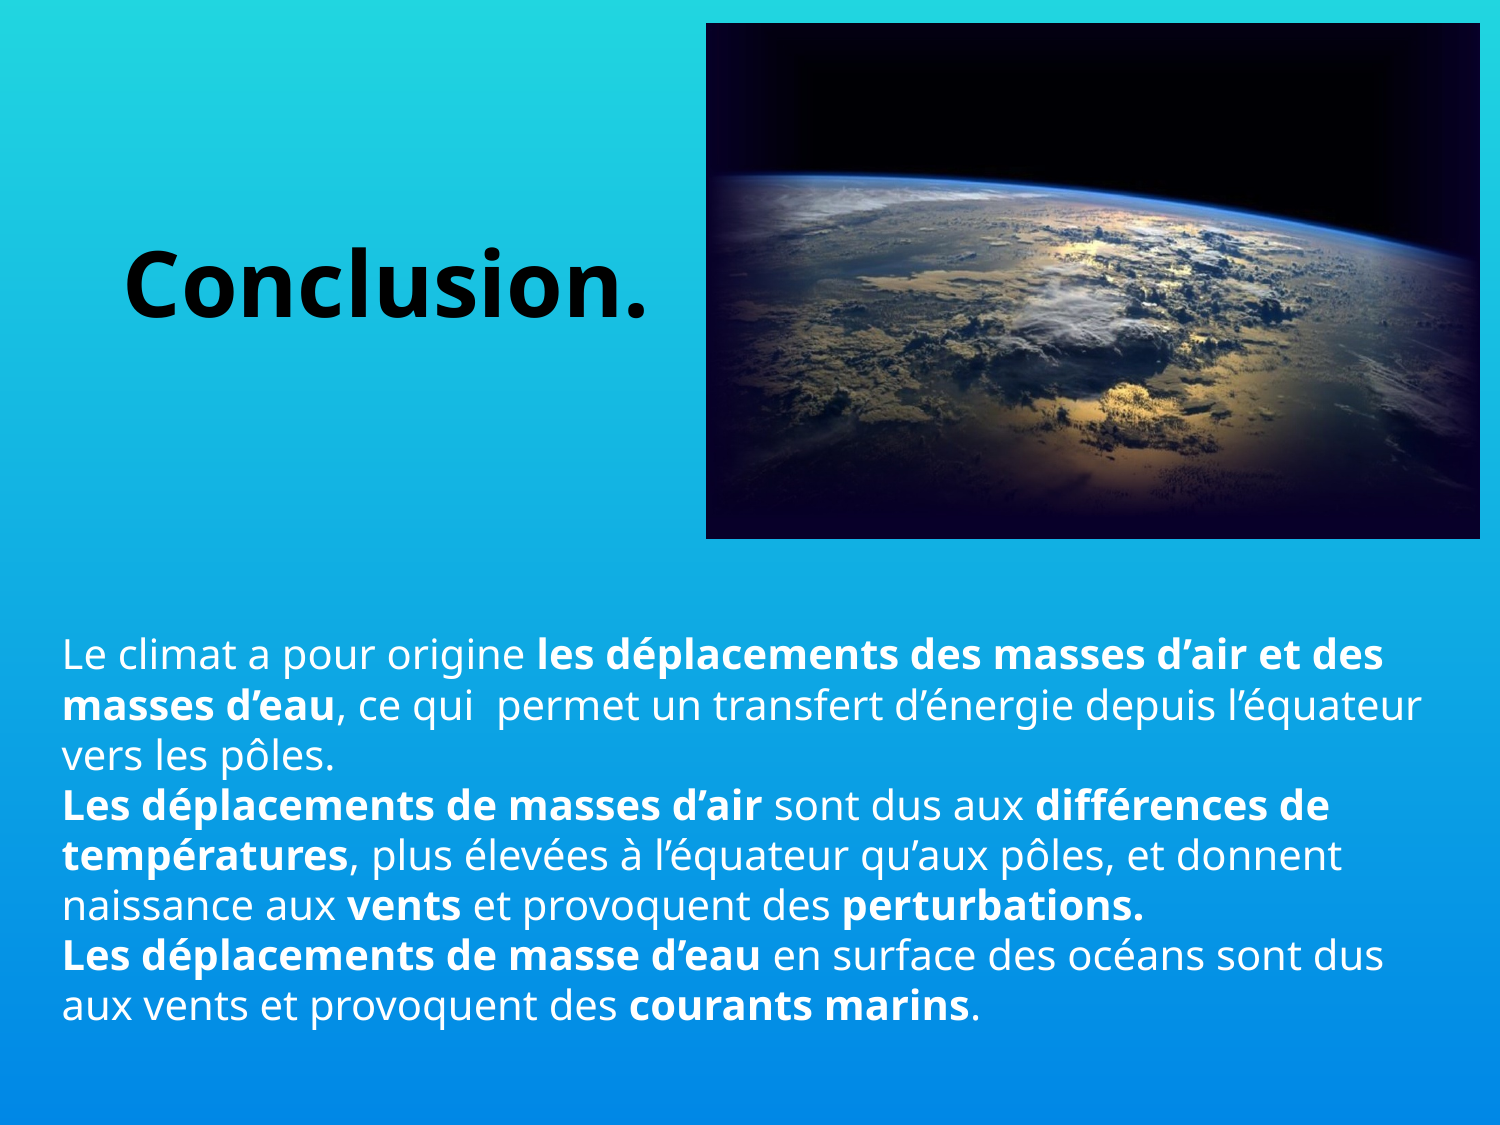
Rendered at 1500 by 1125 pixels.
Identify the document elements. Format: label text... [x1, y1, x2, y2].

title Conclusion. [93, 199, 680, 364]
picture [0, 23, 1500, 538]
text_box Le climat a pour origine les déplacements des masses d’air et des masses d’eau, ce qui permet un transfert d’énergie depuis l’équateur vers les pôles. Les déplacements de masses d’air sont dus aux différences de températures, plus élevées à l’équateur qu’aux pôles, et donnent naissance aux vents et provoquent des perturbations. Les déplacements de masse d’eau en surface des océans sont dus aux vents et provoquent des courants marins. [46, 621, 1454, 1037]
